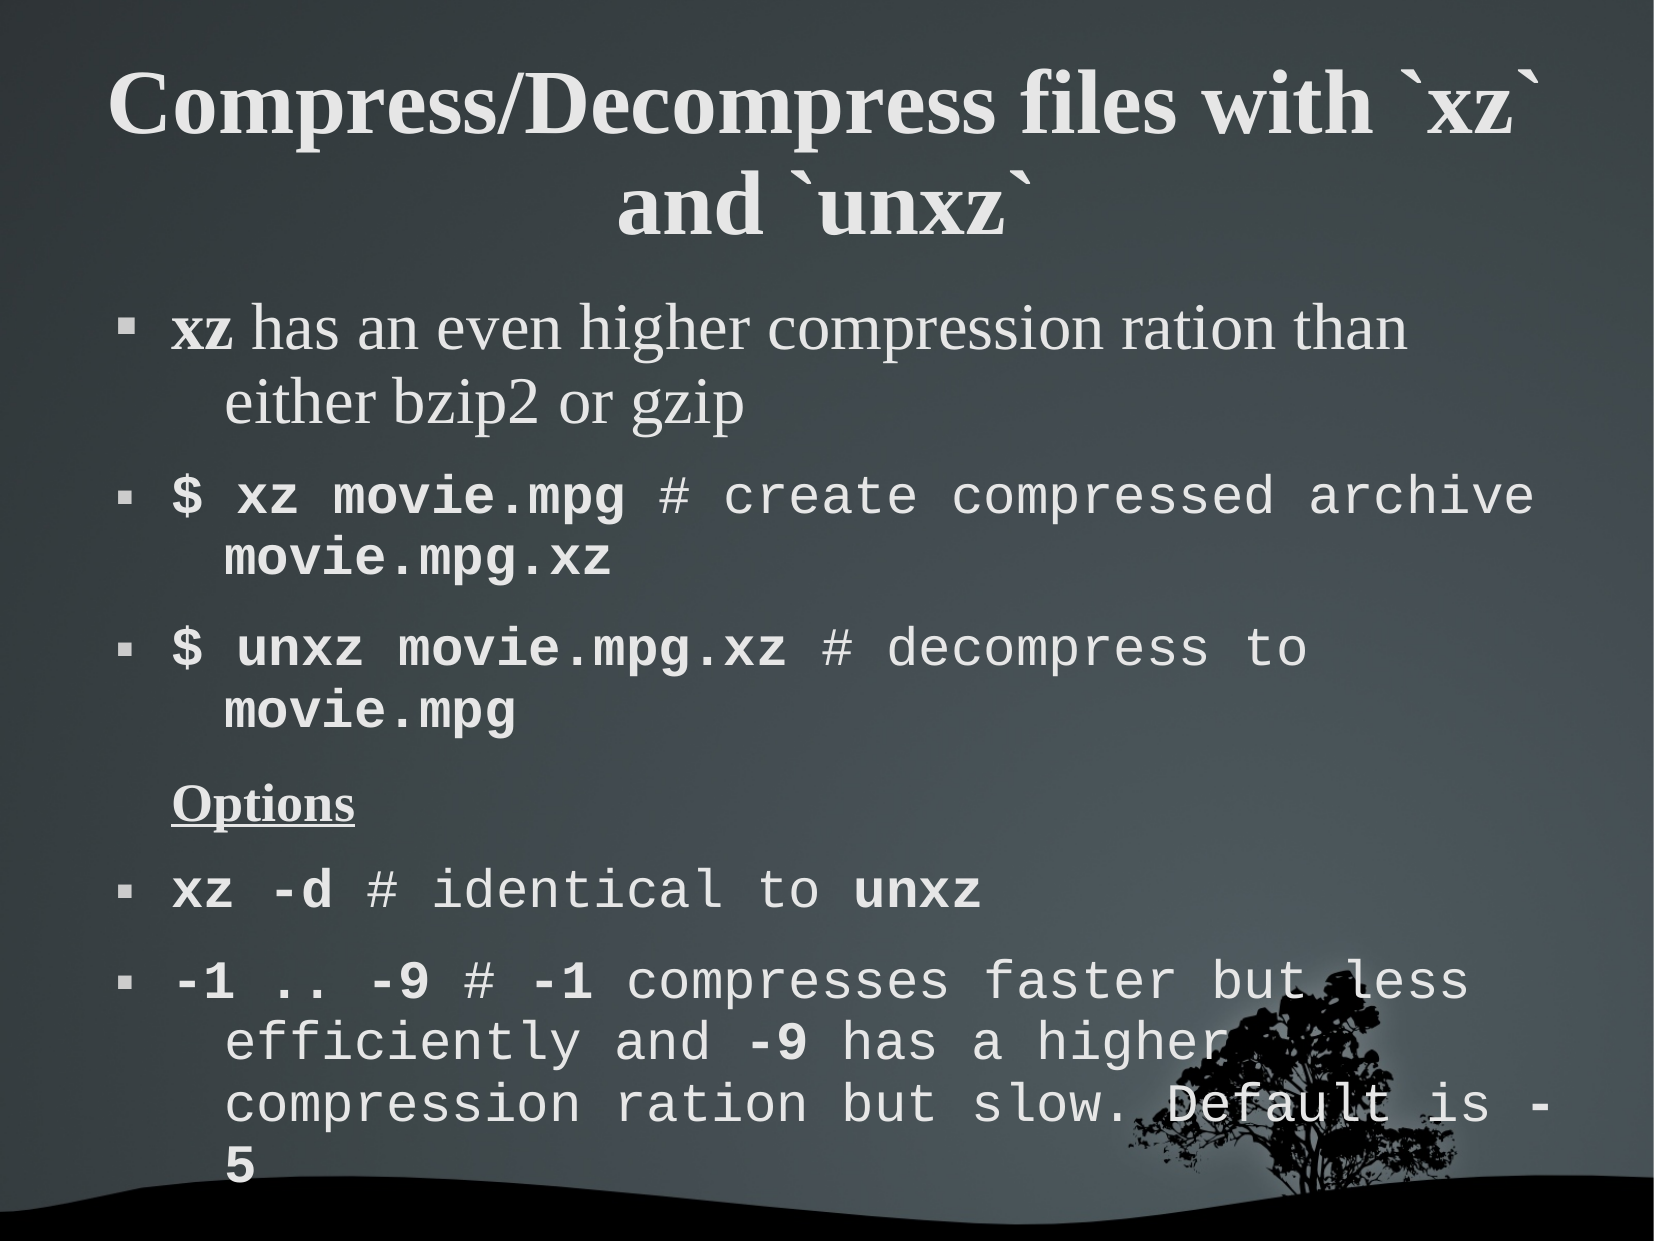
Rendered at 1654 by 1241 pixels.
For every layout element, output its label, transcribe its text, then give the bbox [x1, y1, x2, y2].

list xz has an even higher compression ration than either bzip2 or gzip $ xz movie.mpg # create compressed archive movie.mpg.xz $ unxz movie.mpg.xz # decompress to movie.mpg Options xz -d # identical to unxz -1 .. -9 # -1 compresses faster but less efficiently and -9 has a higher compression ration but slow. Default is -5 [82, 290, 1571, 1217]
title Compress/Decompress files with `xz` and `unxz` [82, 33, 1571, 273]
picture [0, 0, 1654, 1241]
